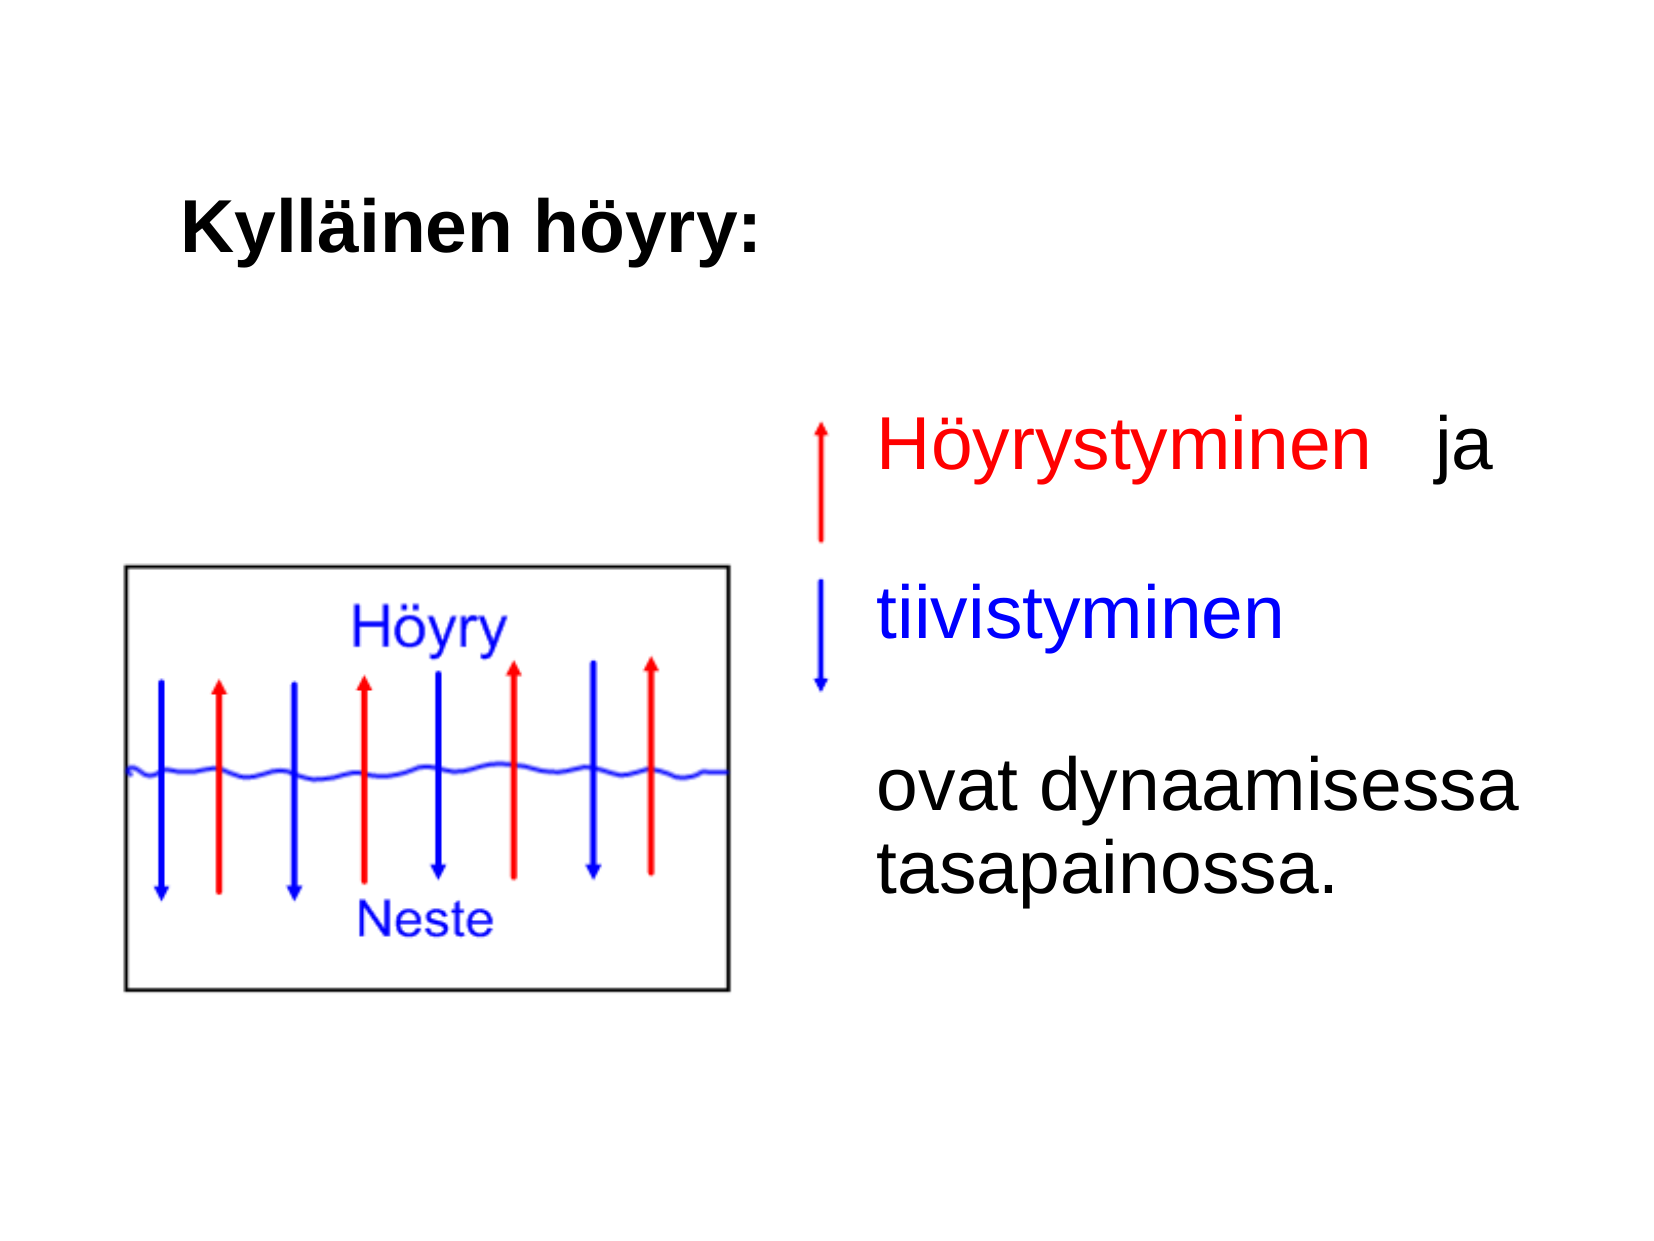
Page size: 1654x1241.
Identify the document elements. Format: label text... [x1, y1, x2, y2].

picture [85, 378, 850, 1009]
text_box Kylläinen höyry: [165, 172, 779, 272]
text_box Höyrystyminen ja tiivistyminen ovat dynaamisessa tasapainossa. [862, 389, 1583, 780]
